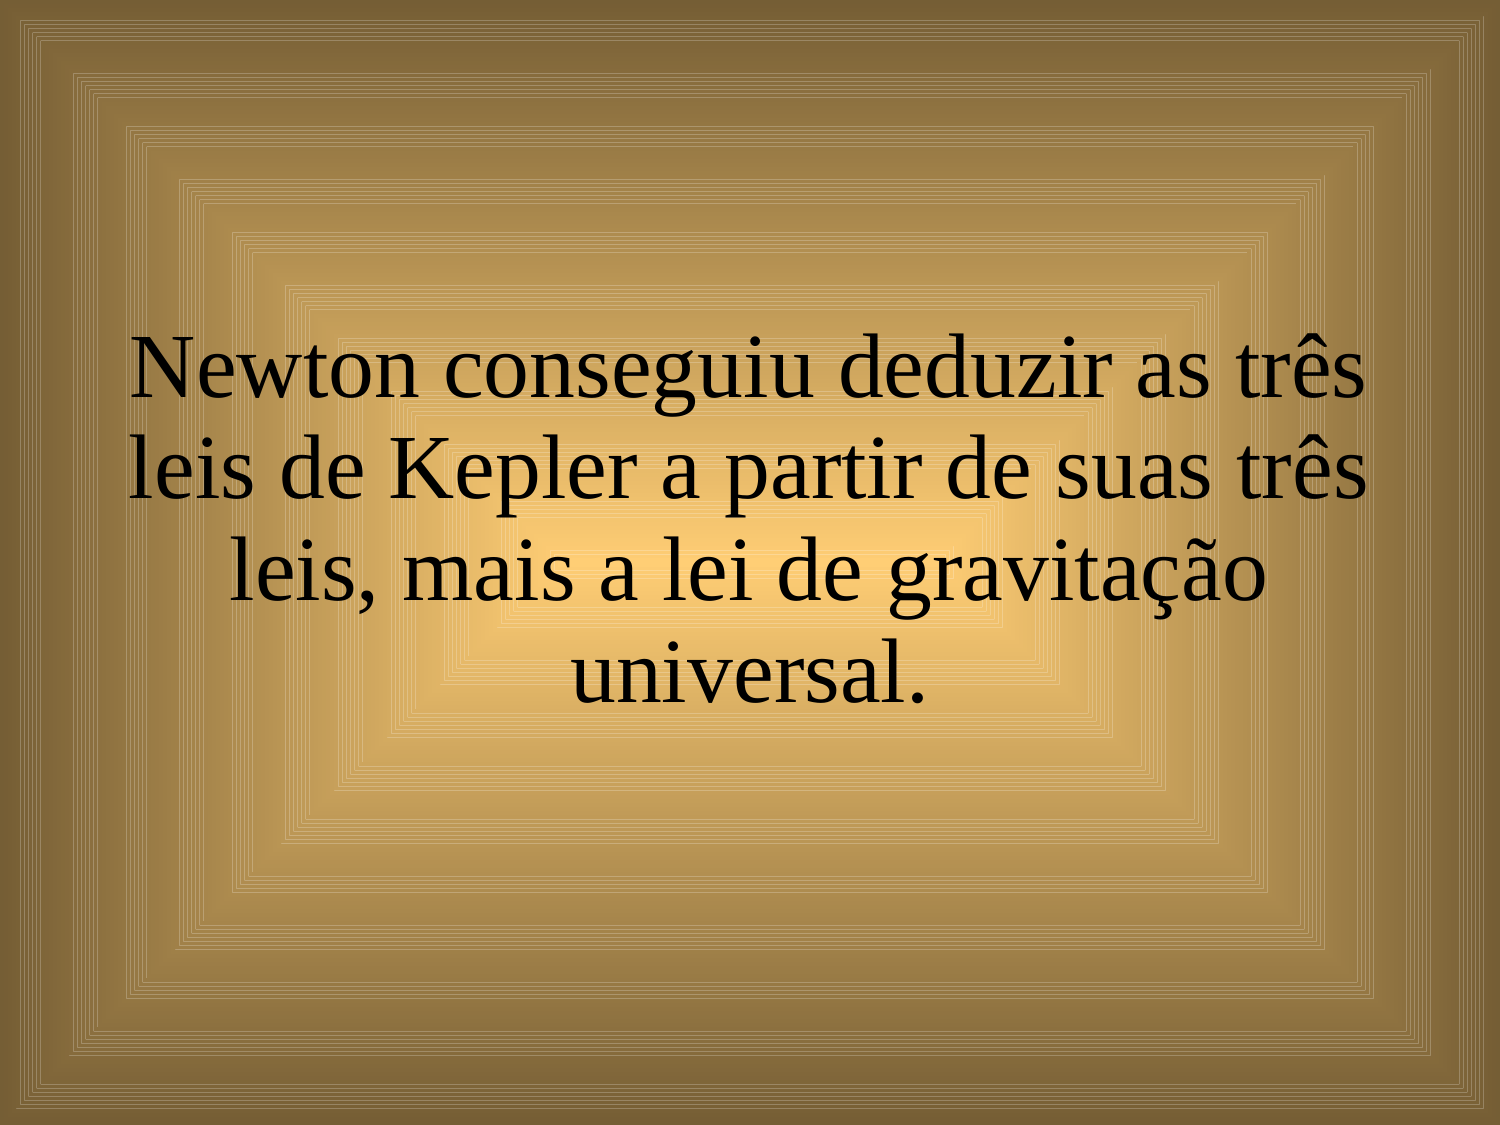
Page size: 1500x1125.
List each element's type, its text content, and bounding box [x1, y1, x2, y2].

title Newton conseguiu deduzir as três leis de Kepler a partir de suas três leis, mais a lei de gravitação universal. [106, 308, 1394, 730]
